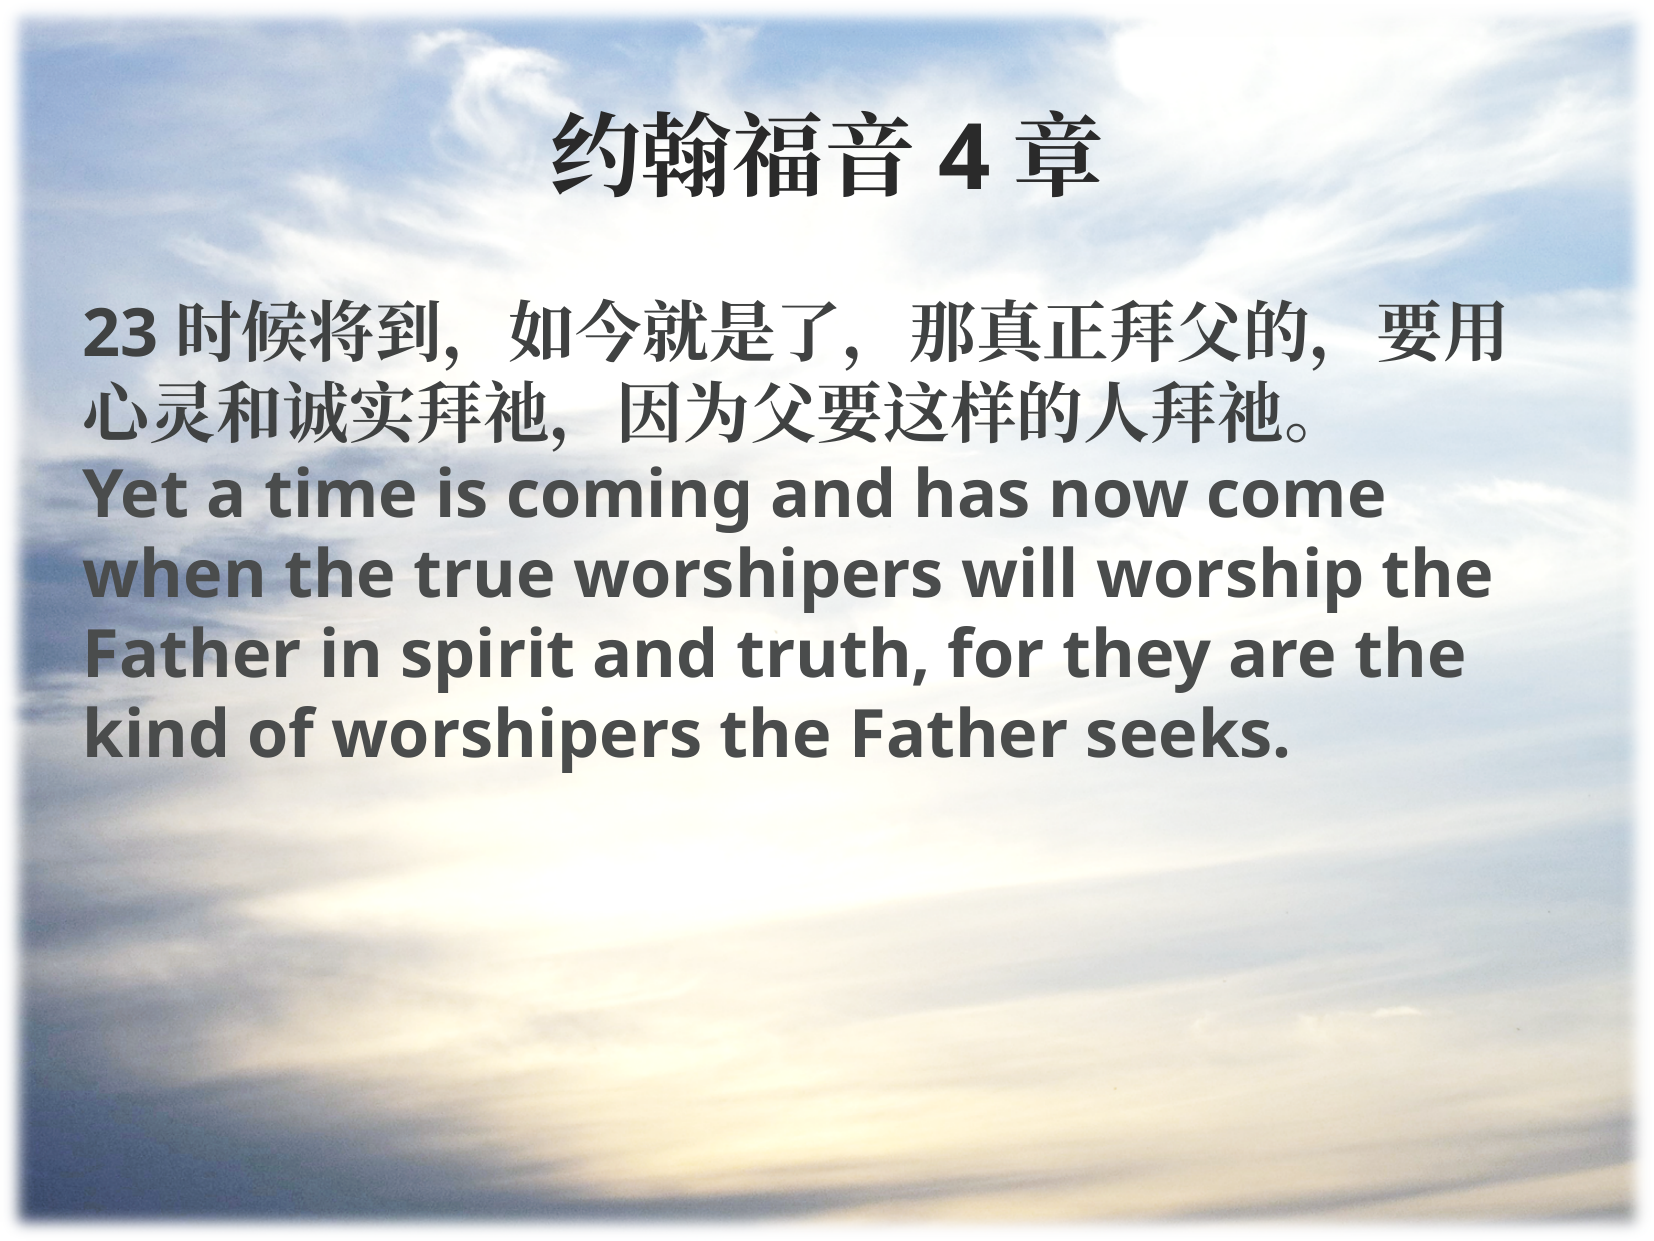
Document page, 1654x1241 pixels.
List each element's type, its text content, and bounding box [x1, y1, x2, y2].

list 23时候将到，如今就是了，那真正拜父的，要用心灵和诚实拜祂，因为父要这样的人拜祂。 Yet a time is coming and has now come when the true worshipers will worship the Father in spirit and truth, for they are the kind of worshipers the Father seeks. [82, 290, 1571, 1109]
title 约翰福音4章 [82, 49, 1571, 257]
picture [0, 0, 1654, 1241]
